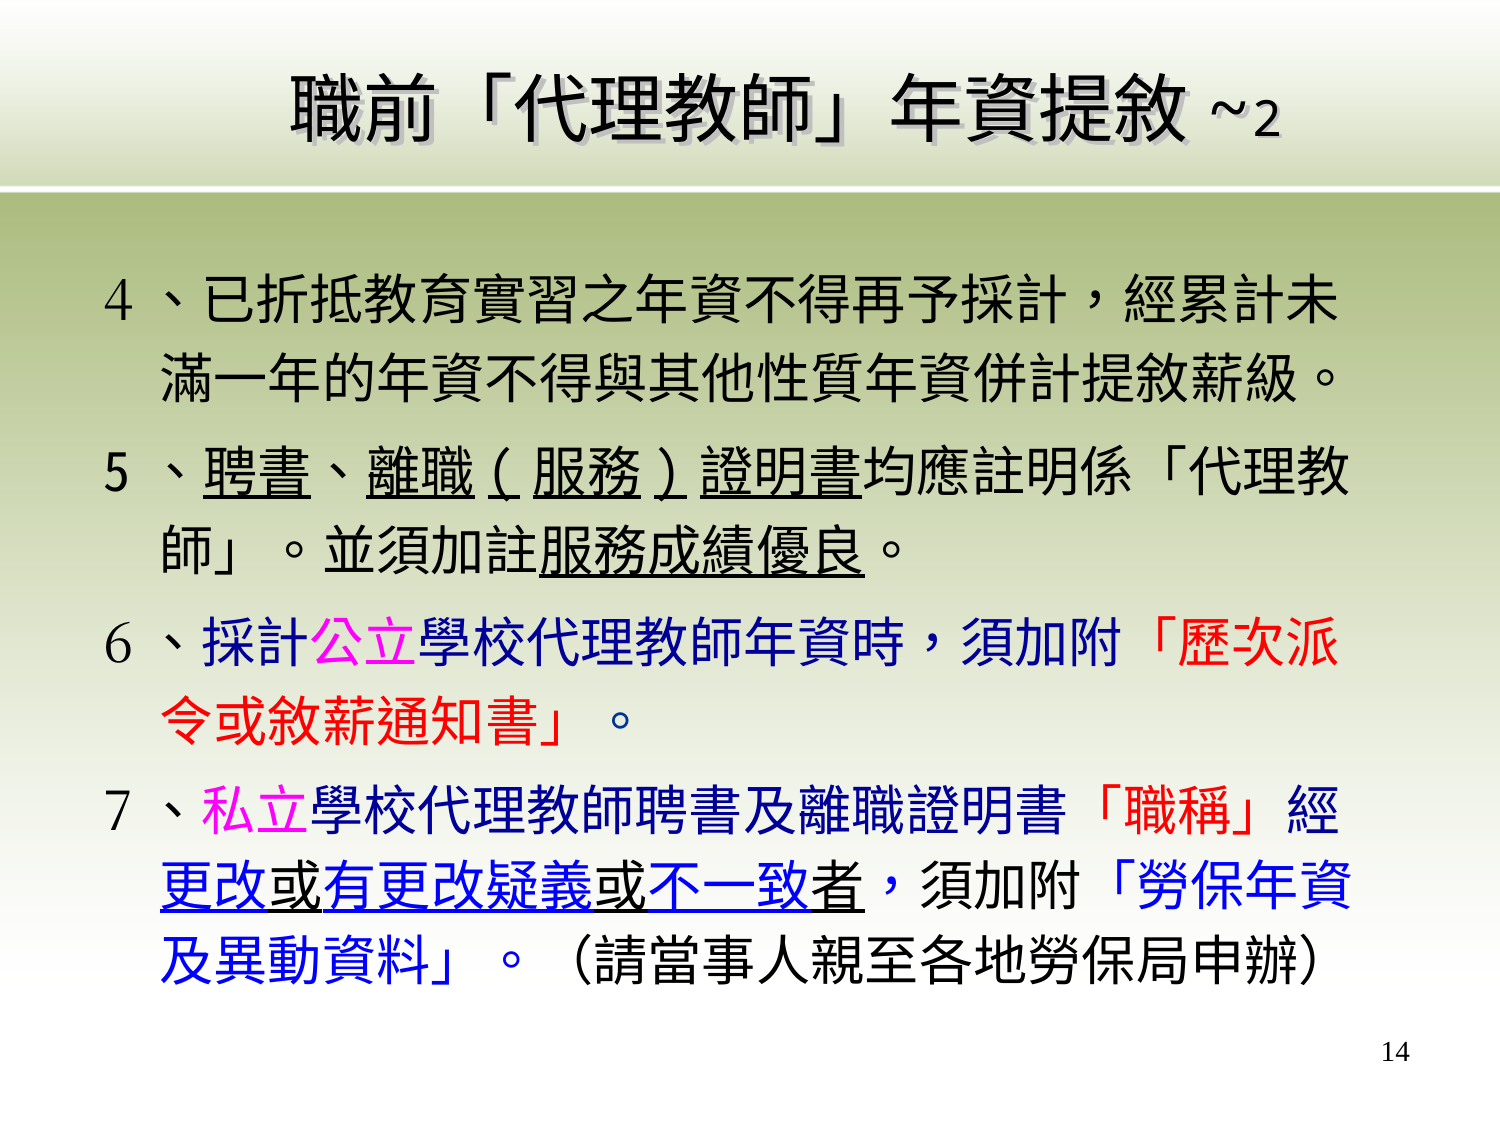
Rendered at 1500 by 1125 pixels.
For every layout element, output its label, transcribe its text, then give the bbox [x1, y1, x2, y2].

text_box <number> [1074, 1024, 1426, 1103]
picture [0, 0, 1500, 1125]
title 職前「代理教師」年資提敘~2 [218, 30, 1331, 159]
list 4、已折抵教育實習之年資不得再予採計，經累計未滿一年的年資不得與其他性質年資併計提敘薪級。 5、聘書、離職(服務)證明書均應註明係「代理教師」。並須加註服務成績優良。 6、採計公立學校代理教師年資時，須加附「歷次派令或敘薪通知書」。 7、私立學校代理教師聘書及離職證明書「職稱」經更改或有更改疑義或不一致者，須加附「勞保年資及異動資料」。（請當事人親至各地勞保局申辦） [88, 243, 1400, 1019]
